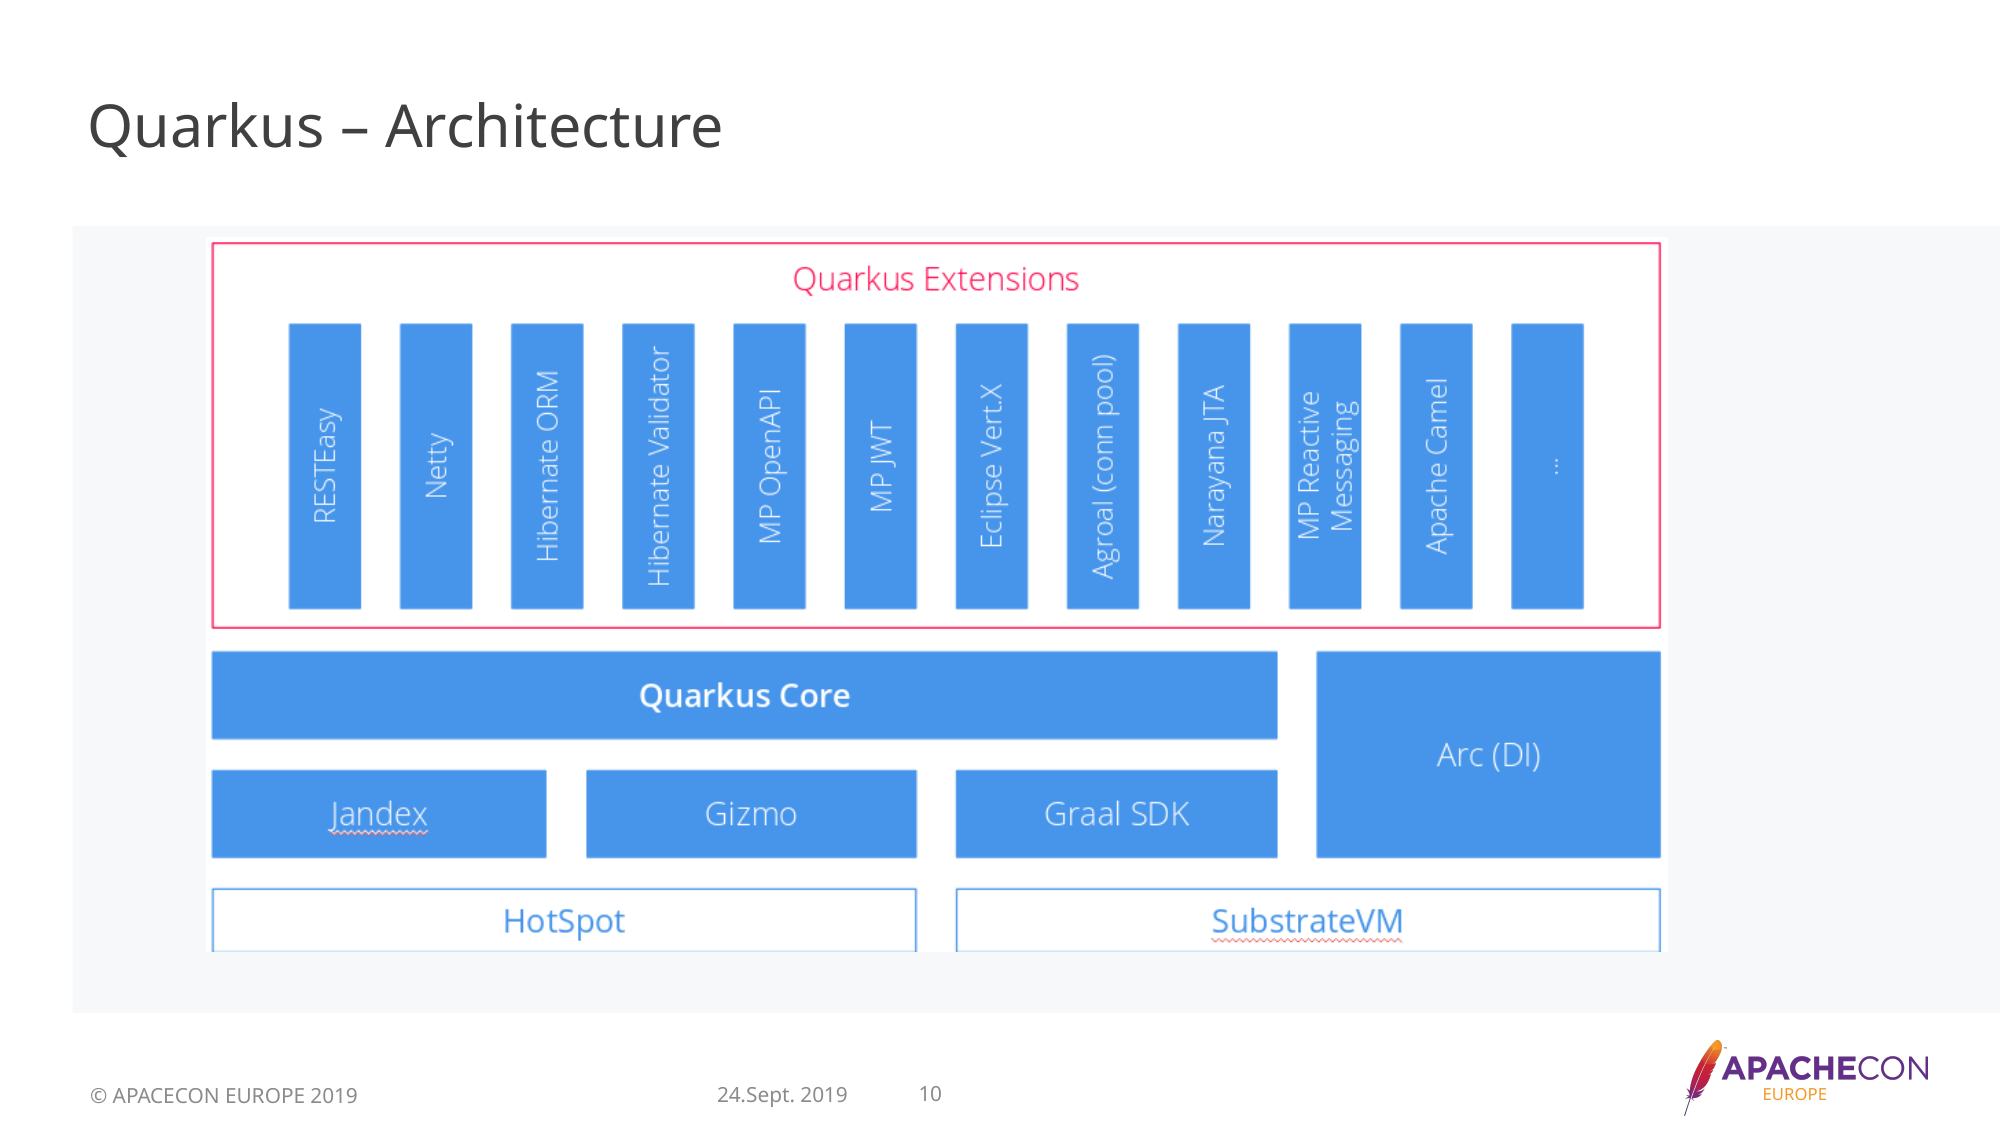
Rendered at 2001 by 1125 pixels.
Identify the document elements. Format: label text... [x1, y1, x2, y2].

slide_number 24.Sept. 2019 [693, 1065, 871, 1124]
title Quarkus – Architecture [72, 80, 1928, 167]
slide_number <number> [878, 1065, 957, 1124]
picture [206, 237, 1668, 952]
footer © APACECON EUROPE 2019 [74, 1065, 686, 1125]
picture [1684, 1040, 1928, 1116]
